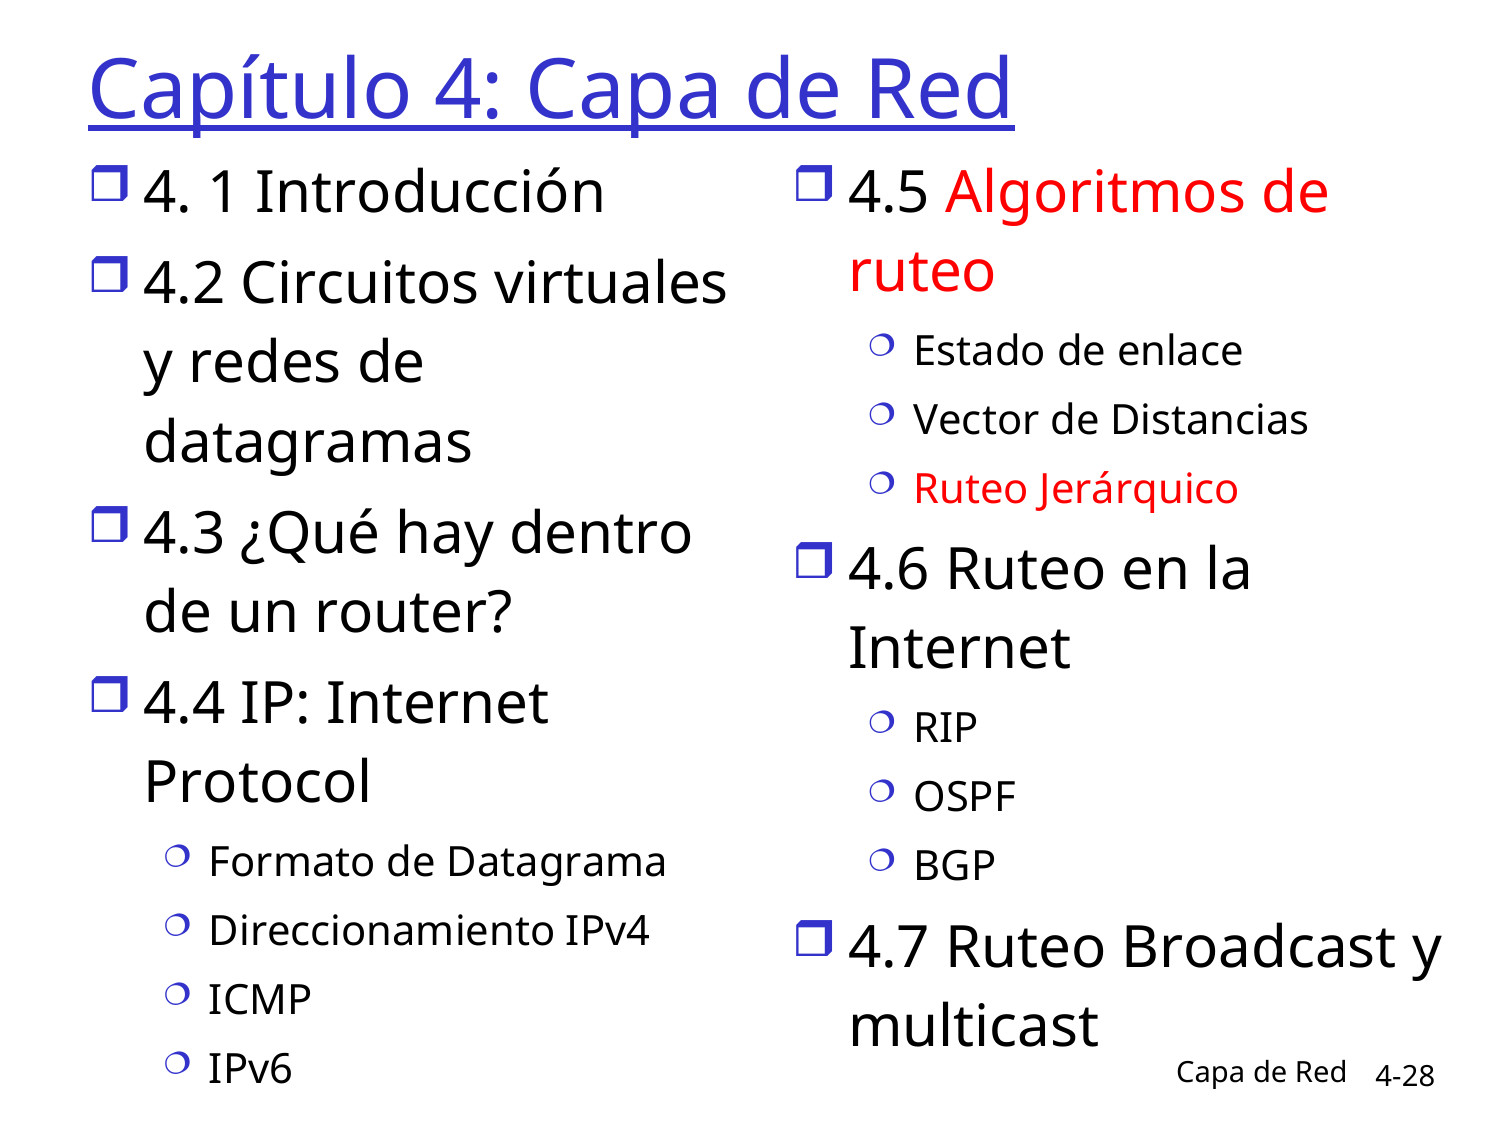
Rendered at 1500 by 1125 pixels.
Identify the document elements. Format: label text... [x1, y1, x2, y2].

title Capítulo 4: Capa de Red [87, 23, 1363, 151]
list 4. 1 Introducción 4.2 Circuitos virtuales y redes de datagramas 4.3 ¿Qué hay dentro de un router? 4.4 IP: Internet Protocol Formato de Datagrama Direccionamiento IPv4 ICMP IPv6 [87, 149, 759, 1051]
list 4.5 Algoritmos de ruteo Estado de enlace Vector de Distancias Ruteo Jerárquico 4.6 Ruteo en la Internet RIP OSPF BGP 4.7 Ruteo Broadcast y multicast [792, 149, 1464, 1051]
